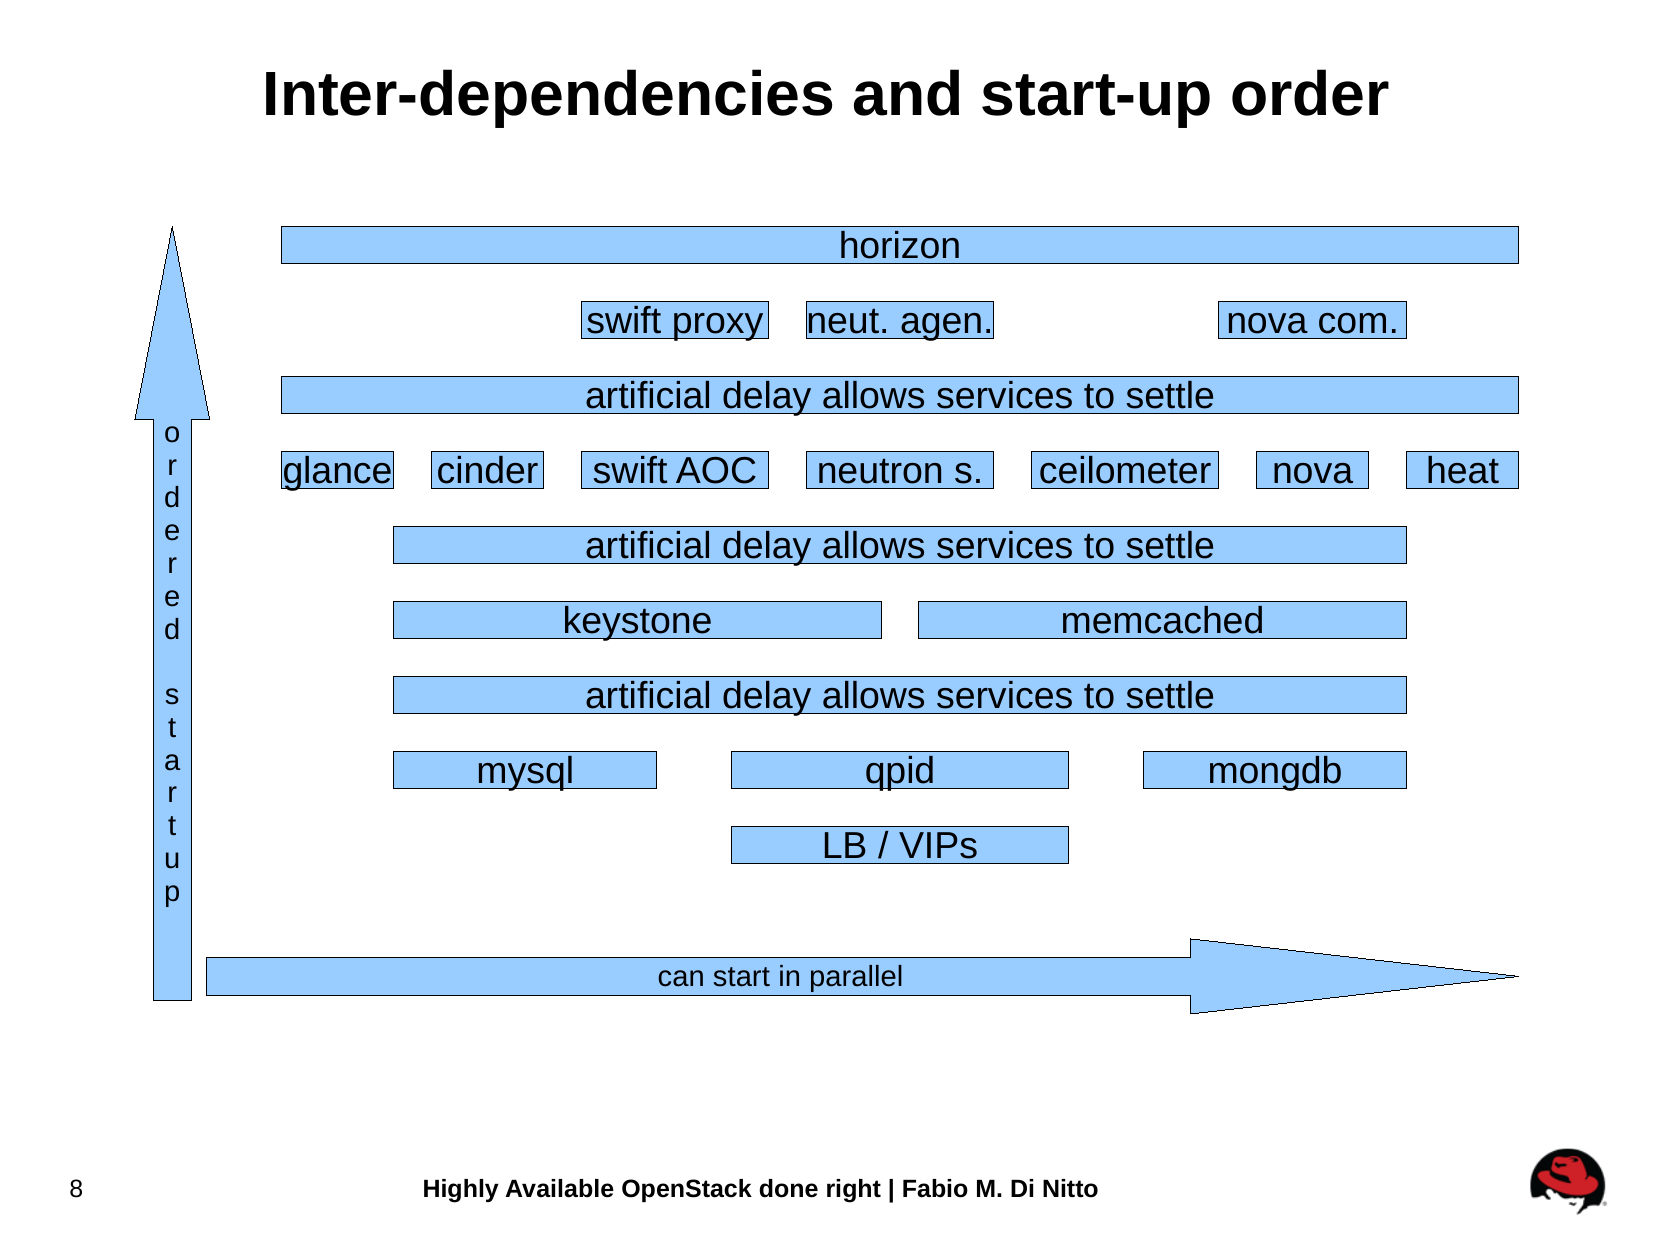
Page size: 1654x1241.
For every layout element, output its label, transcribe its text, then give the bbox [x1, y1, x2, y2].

text_box nova com. [1218, 301, 1407, 339]
text_box qpid [731, 751, 1069, 789]
text_box LB / VIPs [731, 826, 1069, 864]
text_box glance [281, 451, 394, 489]
text_box cinder [431, 451, 544, 489]
text_box heat [1406, 451, 1519, 489]
text_box neut. agen. [806, 301, 994, 339]
text_box horizon [281, 226, 1519, 264]
text_box artificial delay allows services to settle [393, 676, 1407, 714]
text_box glance [287, 465, 297, 481]
text_box memcached [918, 601, 1407, 639]
text_box mysql [393, 751, 657, 789]
text_box swift AOC [581, 451, 769, 489]
text_box ceilometer [1031, 451, 1219, 489]
text_box mongdb [1285, 765, 1295, 781]
text_box nova [1256, 451, 1369, 489]
text_box artificial delay allows services to settle [393, 526, 1407, 564]
title Inter-dependencies and start-up order [82, 37, 1571, 151]
picture [1529, 1146, 1613, 1224]
text_box qpid [869, 765, 879, 781]
text_box swift proxy [581, 301, 769, 339]
text_box o r d e r e d s t a r t u p [134, 226, 210, 1001]
text_box mysql [550, 765, 560, 781]
text_box mongdb [1143, 751, 1407, 789]
text_box qpid [891, 765, 901, 781]
text_box can start in parallel [206, 938, 1519, 1014]
text_box artificial delay allows services to settle [281, 376, 1519, 414]
text_box keystone [393, 601, 882, 639]
text_box neutron s. [806, 451, 994, 489]
